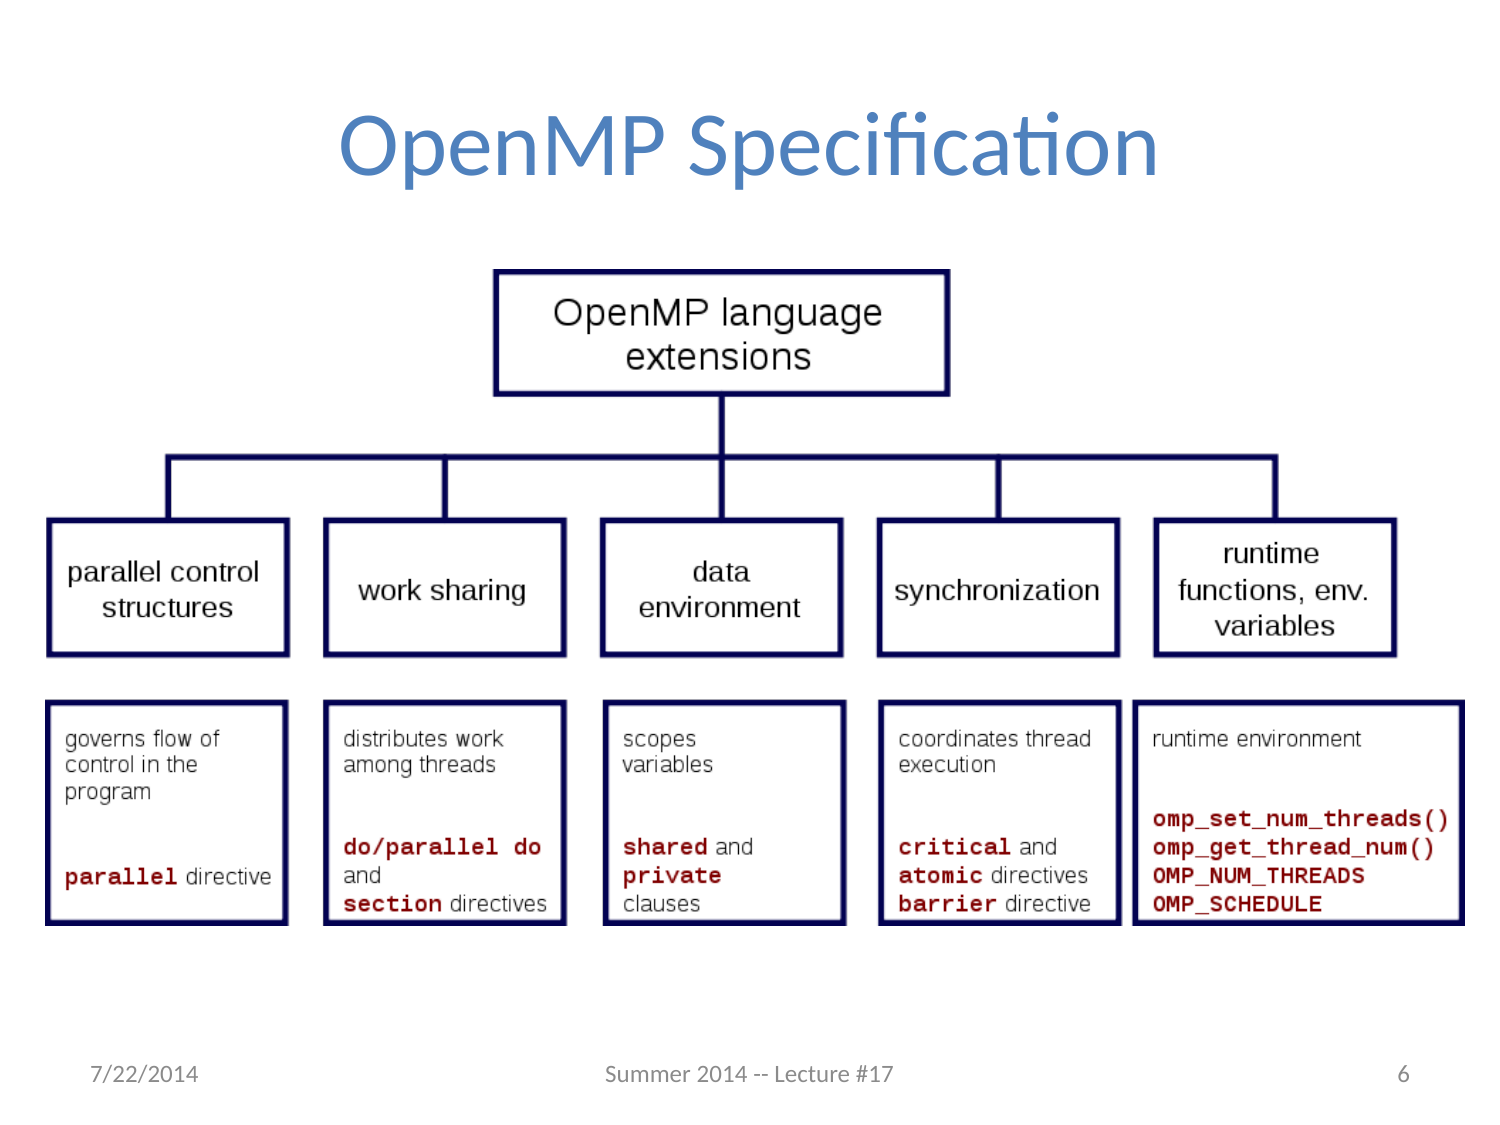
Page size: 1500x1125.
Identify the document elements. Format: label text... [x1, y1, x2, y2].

footer Summer 2014 -- Lecture #17 [512, 1042, 988, 1103]
slide_number 7/22/2014 [75, 1042, 425, 1103]
slide_number <number> [1074, 1042, 1425, 1103]
title OpenMP Specification [75, 45, 1425, 233]
picture [45, 269, 1465, 926]
